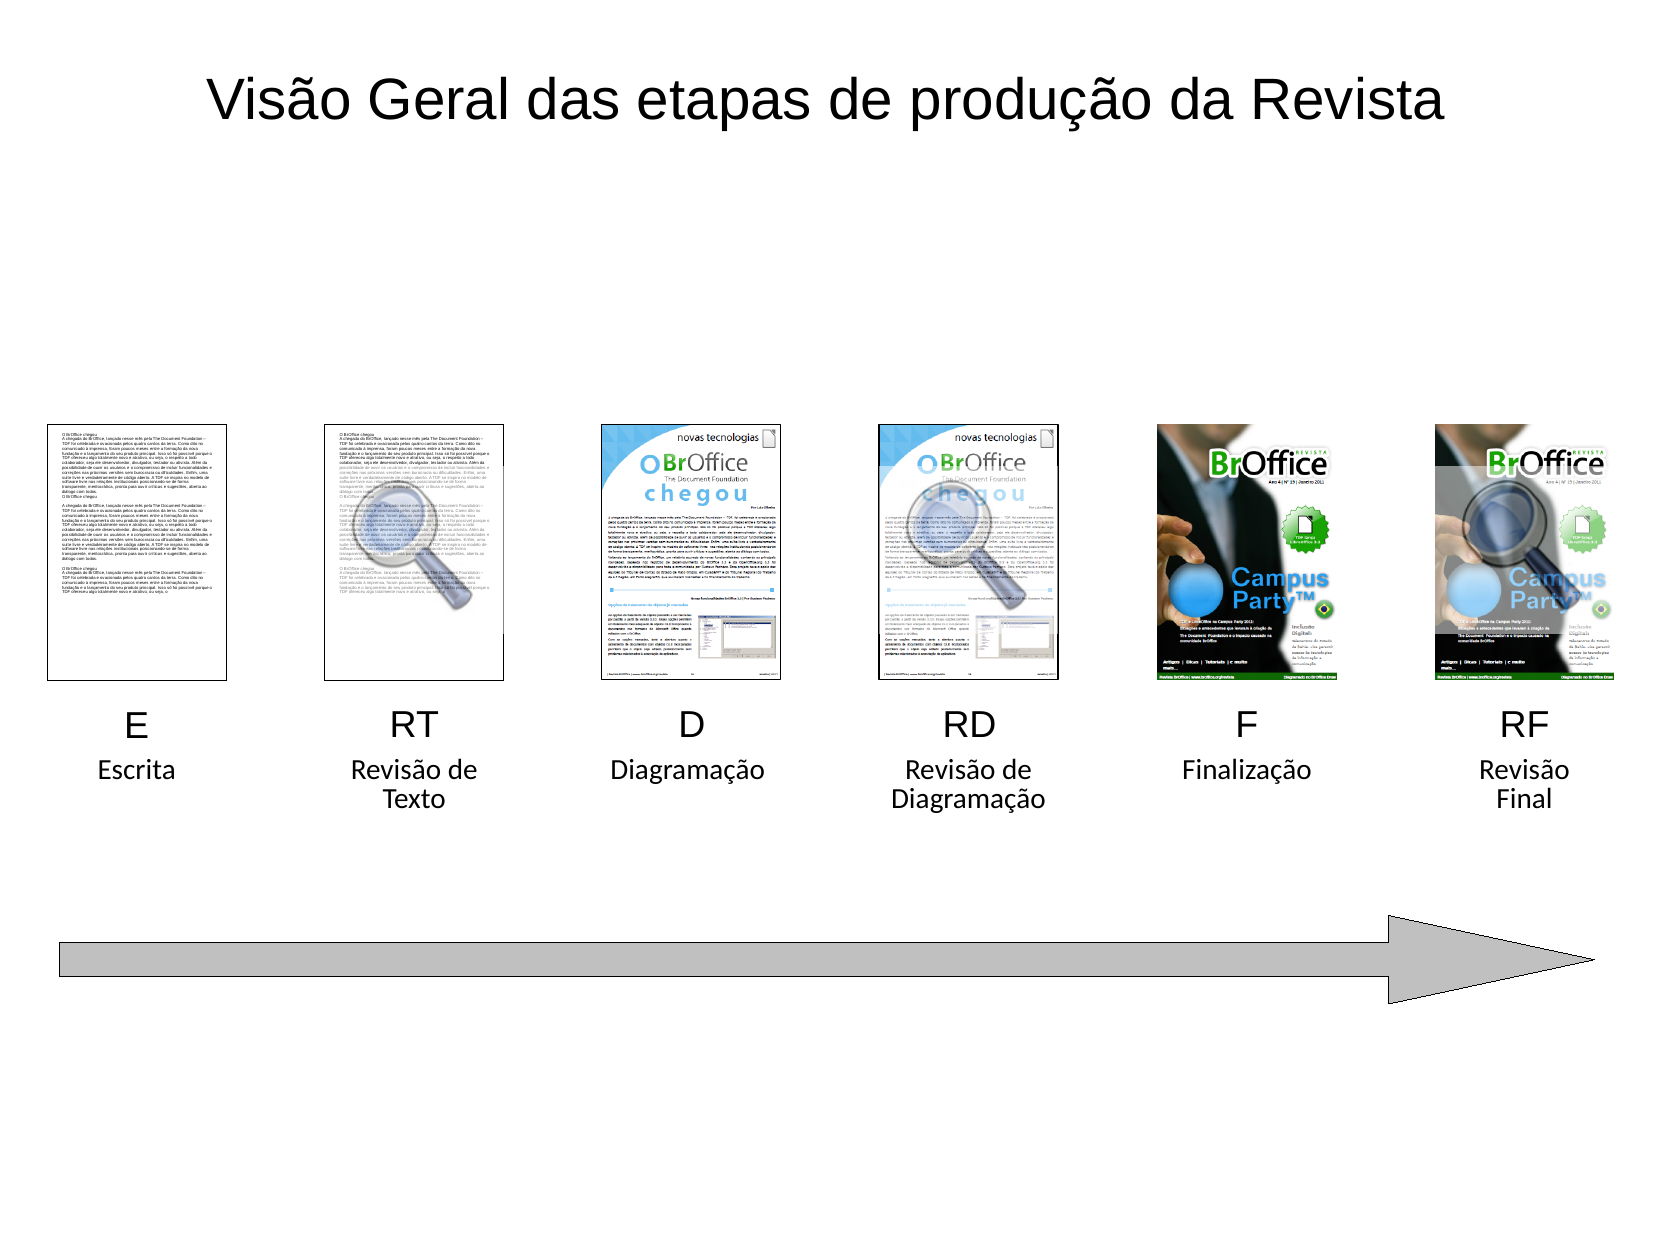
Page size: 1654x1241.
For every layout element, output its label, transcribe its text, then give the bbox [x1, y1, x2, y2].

text_box O BrOffice chegou A chegada do BrOffice, lançado nesse mês pela The Document Foundation – TDF foi celebrada e ovacionada pelos quatro cantos da terra. Como dito no comunicado à imprensa, foram poucos meses entre a formação da nova fundação e o lançamento do seu produto principal. Isso só foi possível porque o TDF ofereceu algo totalmente novo e atrativo, ou seja, o respeito a todo colaborador, seja ele desenvolvedor, divulgador, testador ou ativista. Além da possibilidade de ouvir os usuários e o compromisso de incluir funcionalidades e correções nas próximas versões sem burocracia ou dificuldades. Enfim, uma suíte livre e verdadeiramente de código aberto. A TDF se inspira no modelo de software livre nas relações institucionais posicionando-se de forma transparente, meritocrática, pronta para ouvir críticas e sugestões, aberta ao diálogo com todos. O BrOffice chegou A chegada do BrOffice, lançado nesse mês pela The Document Foundation – TDF foi celebrada e ovacionada pelos quatro cantos da terra. Como dito no comunicado à imprensa, foram poucos meses entre a formação da nova fundação e o lançamento do seu produto principal. Isso só foi possível porque o TDF ofereceu algo totalmente novo e atrativo, ou seja, o respeito a todo colaborador, seja ele desenvolvedor, divulgador, testador ou ativista. Além da possibilidade de ouvir os usuários e o compromisso de incluir funcionalidades e correções nas próximas versões sem burocracia ou dificuldades. Enfim, uma suíte livre e verdadeiramente de código aberto. A TDF se inspira no modelo de software livre nas relações institucionais posicionando-se de forma transparente, meritocrática, pronta para ouvir críticas e sugestões, aberta ao diálogo com todos. O BrOffice chegou A chegada do BrOffice, lançado nesse mês pela The Document Foundation – TDF foi celebrada e ovacionada pelos quatro cantos da terra. Como dito no comunicado à imprensa, foram poucos meses entre a formação da nova fundação e o lançamento do seu produto principal. Isso só foi possível porque o TDF ofereceu algo totalmente novo e atrativo, ou seja, o [324, 424, 504, 681]
text_box Escrita [47, 749, 227, 816]
text_box E [47, 696, 227, 749]
text_box F [1157, 696, 1337, 749]
text_box O BrOffice chegou A chegada do BrOffice, lançado nesse mês pela The Document Foundation – TDF foi celebrada e ovacionada pelos quatro cantos da terra. Como dito no comunicado à imprensa, foram poucos meses entre a formação da nova fundação e o lançamento do seu produto principal. Isso só foi possível porque o TDF ofereceu algo totalmente novo e atrativo, ou seja, o respeito a todo colaborador, seja ele desenvolvedor, divulgador, testador ou ativista. Além da possibilidade de ouvir os usuários e o compromisso de incluir funcionalidades e correções nas próximas versões sem burocracia ou dificuldades. Enfim, uma suíte livre e verdadeiramente de código aberto. A TDF se inspira no modelo de software livre nas relações institucionais posicionando-se de forma transparente, meritocrática, pronta para ouvir críticas e sugestões, aberta ao diálogo com todos. O BrOffice chegou A chegada do BrOffice, lançado nesse mês pela The Document Foundation – TDF foi celebrada e ovacionada pelos quatro cantos da terra. Como dito no comunicado à imprensa, foram poucos meses entre a formação da nova fundação e o lançamento do seu produto principal. Isso só foi possível porque o TDF ofereceu algo totalmente novo e atrativo, ou seja, o respeito a todo colaborador, seja ele desenvolvedor, divulgador, testador ou ativista. Além da possibilidade de ouvir os usuários e o compromisso de incluir funcionalidades e correções nas próximas versões sem burocracia ou dificuldades. Enfim, uma suíte livre e verdadeiramente de código aberto. A TDF se inspira no modelo de software livre nas relações institucionais posicionando-se de forma transparente, meritocrática, pronta para ouvir críticas e sugestões, aberta ao diálogo com todos. O BrOffice chegou A chegada do BrOffice, lançado nesse mês pela The Document Foundation – TDF foi celebrada e ovacionada pelos quatro cantos da terra. Como dito no comunicado à imprensa, foram poucos meses entre a formação da nova fundação e o lançamento do seu produto principal. Isso só foi possível porque o TDF ofereceu algo totalmente novo e atrativo, ou seja, o [47, 424, 227, 681]
picture [325, 466, 504, 634]
picture [879, 425, 1058, 679]
text_box Revisão de Texto [324, 749, 504, 836]
picture [1435, 424, 1614, 681]
text_box Diagramação [590, 749, 786, 816]
text_box RD [879, 696, 1059, 749]
text_box D [602, 696, 782, 749]
text_box RT [324, 696, 504, 749]
picture [602, 425, 780, 679]
text_box RF [1435, 696, 1614, 749]
picture [1157, 424, 1337, 681]
text_box [59, 915, 1595, 1004]
text_box Visão Geral das etapas de produção da Revista [59, 59, 1595, 139]
text_box Finalização [1157, 749, 1337, 816]
text_box Revisão de Diagramação [862, 749, 1075, 836]
text_box Revisão Final [1435, 749, 1614, 836]
